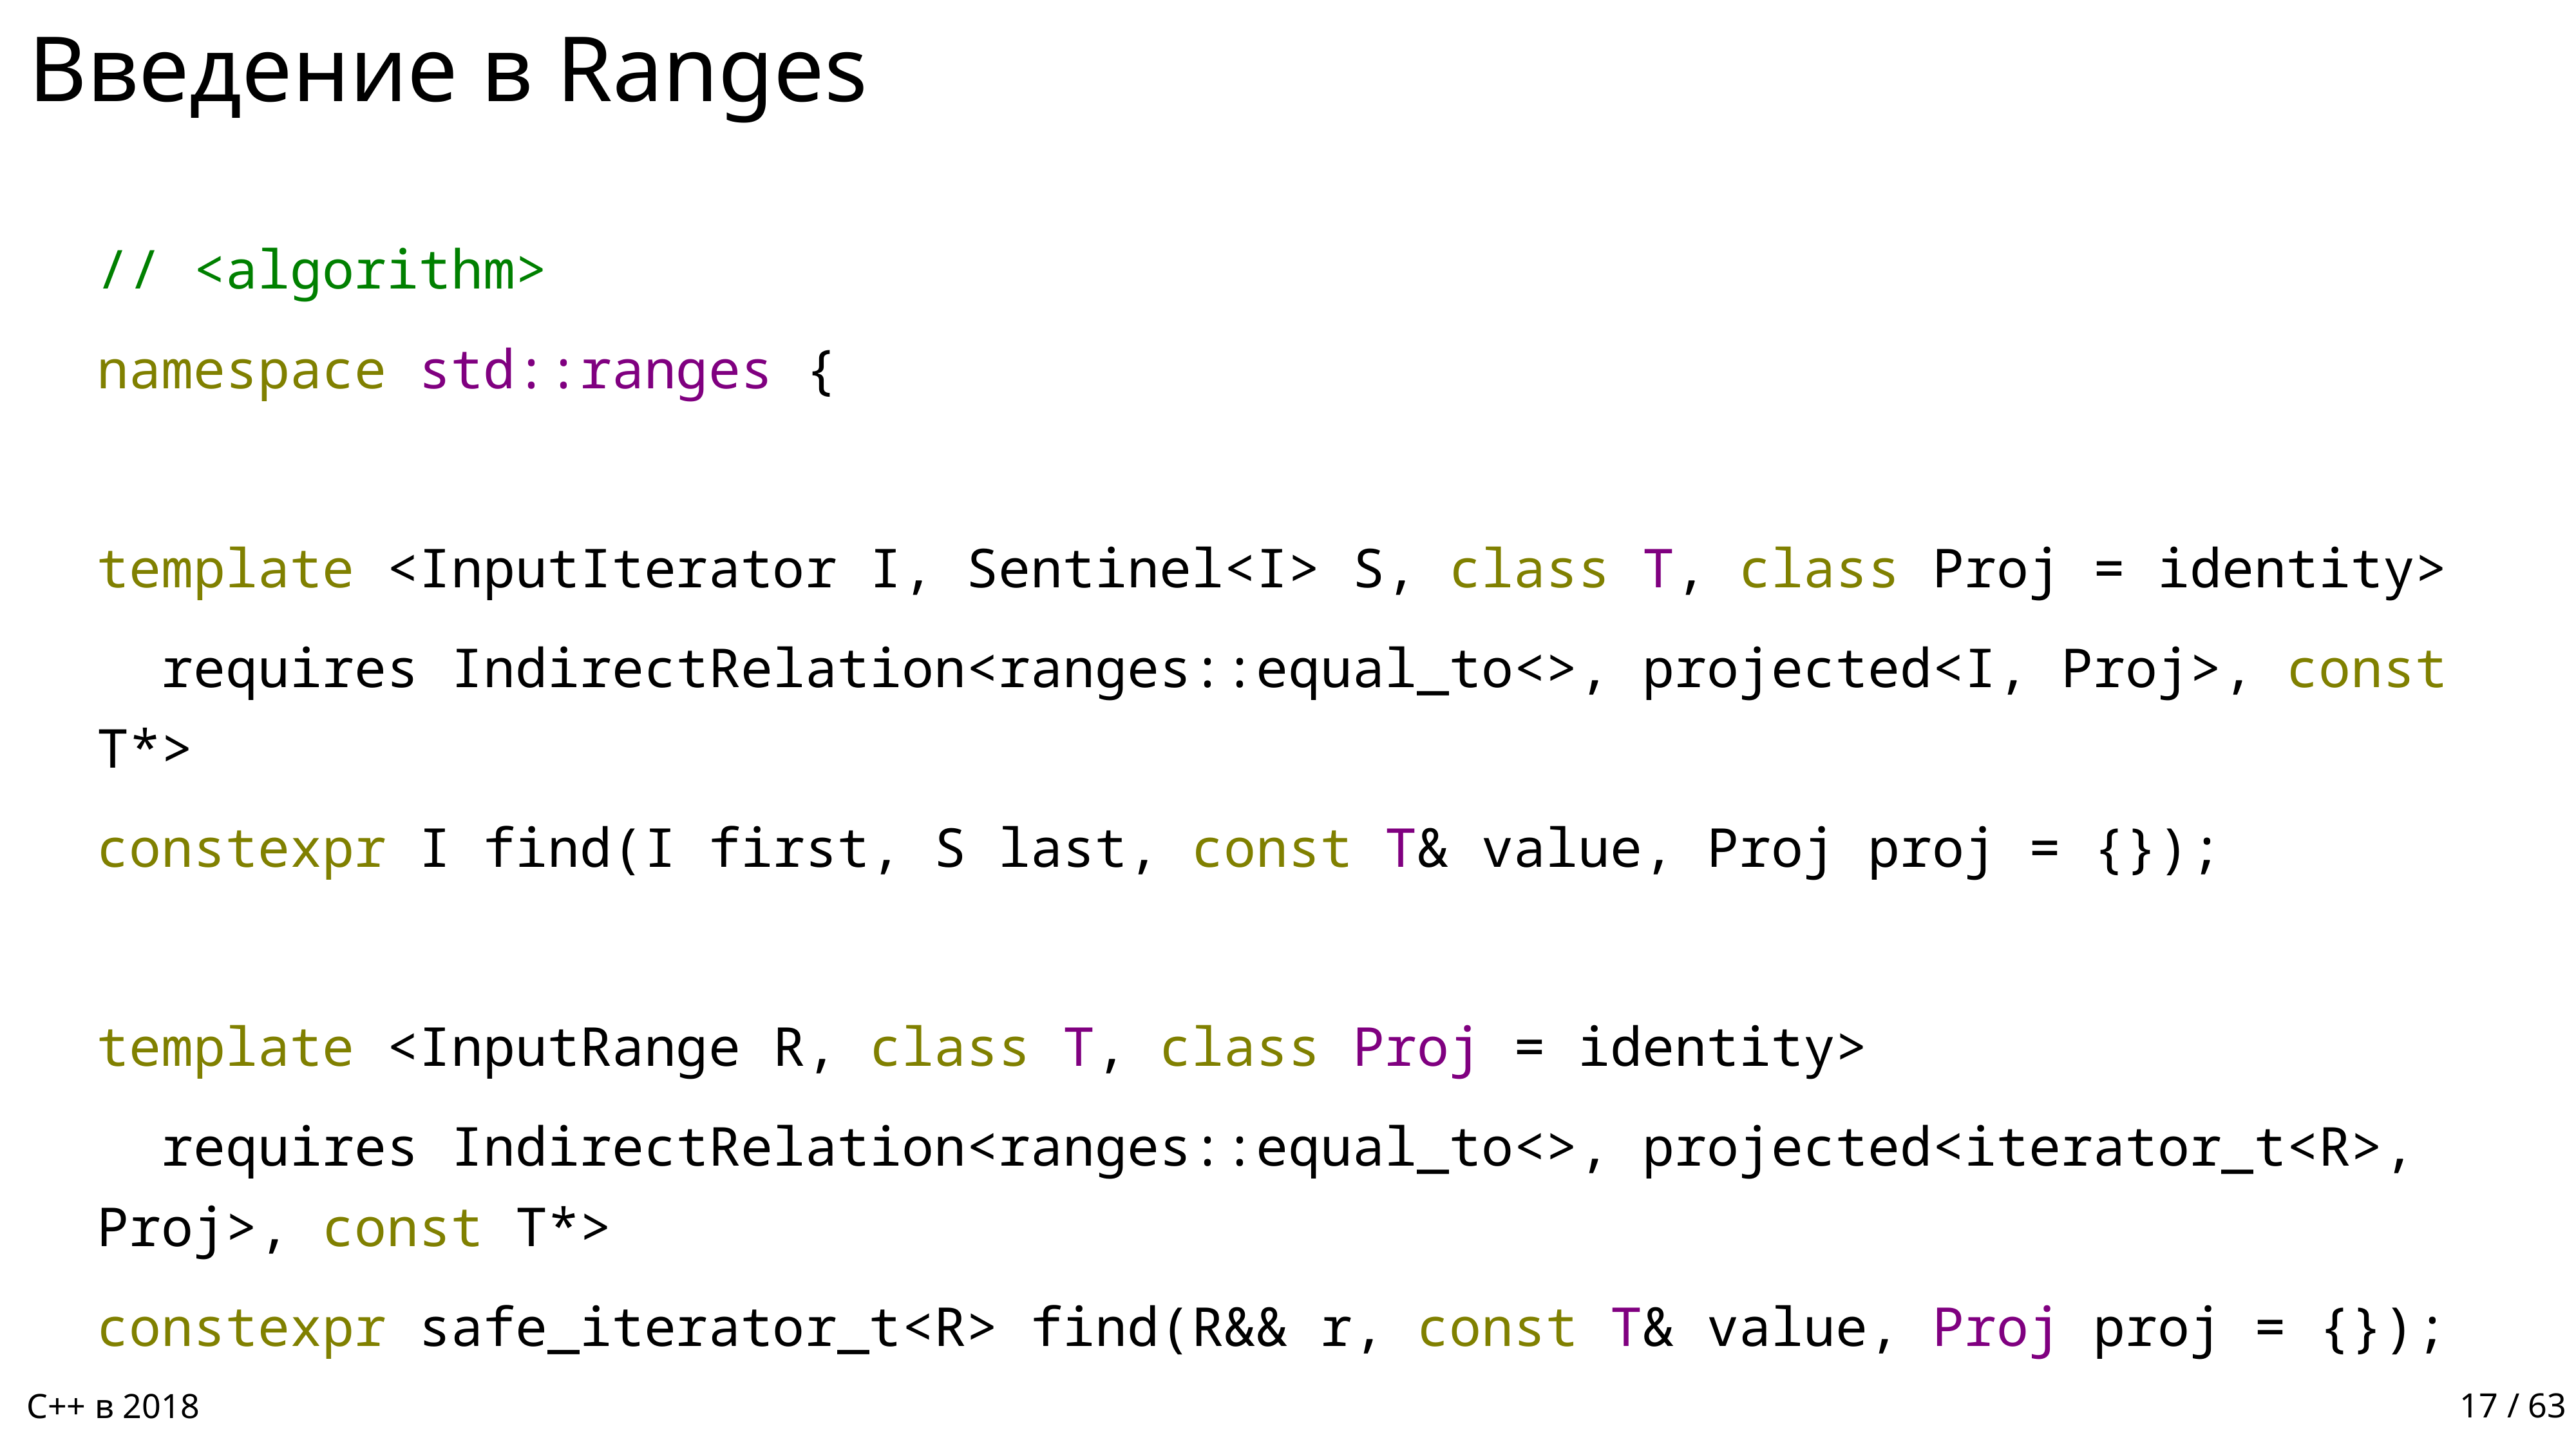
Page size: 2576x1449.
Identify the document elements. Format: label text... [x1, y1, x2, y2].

list // <algorithm> namespace std::ranges { template <InputIterator I, Sentinel<I> S, class T, class Proj = identity> requires IndirectRelation<ranges::equal_to<>, projected<I, Proj>, const T*> constexpr I find(I first, S last, const T& value, Proj proj = {}); template <InputRange R, class T, class Proj = identity> requires IndirectRelation<ranges::equal_to<>, projected<iterator_t<R>, Proj>, const T*> constexpr safe_iterator_t<R> find(R&& r, const T& value, Proj proj = {}); } // namespace std::ranges [87, 214, 2551, 1382]
list C++ в 2018 [17, 1376, 1114, 1431]
title Введение в Ranges [19, 19, 2551, 155]
list <number> / 63 [1479, 1376, 2576, 1431]
